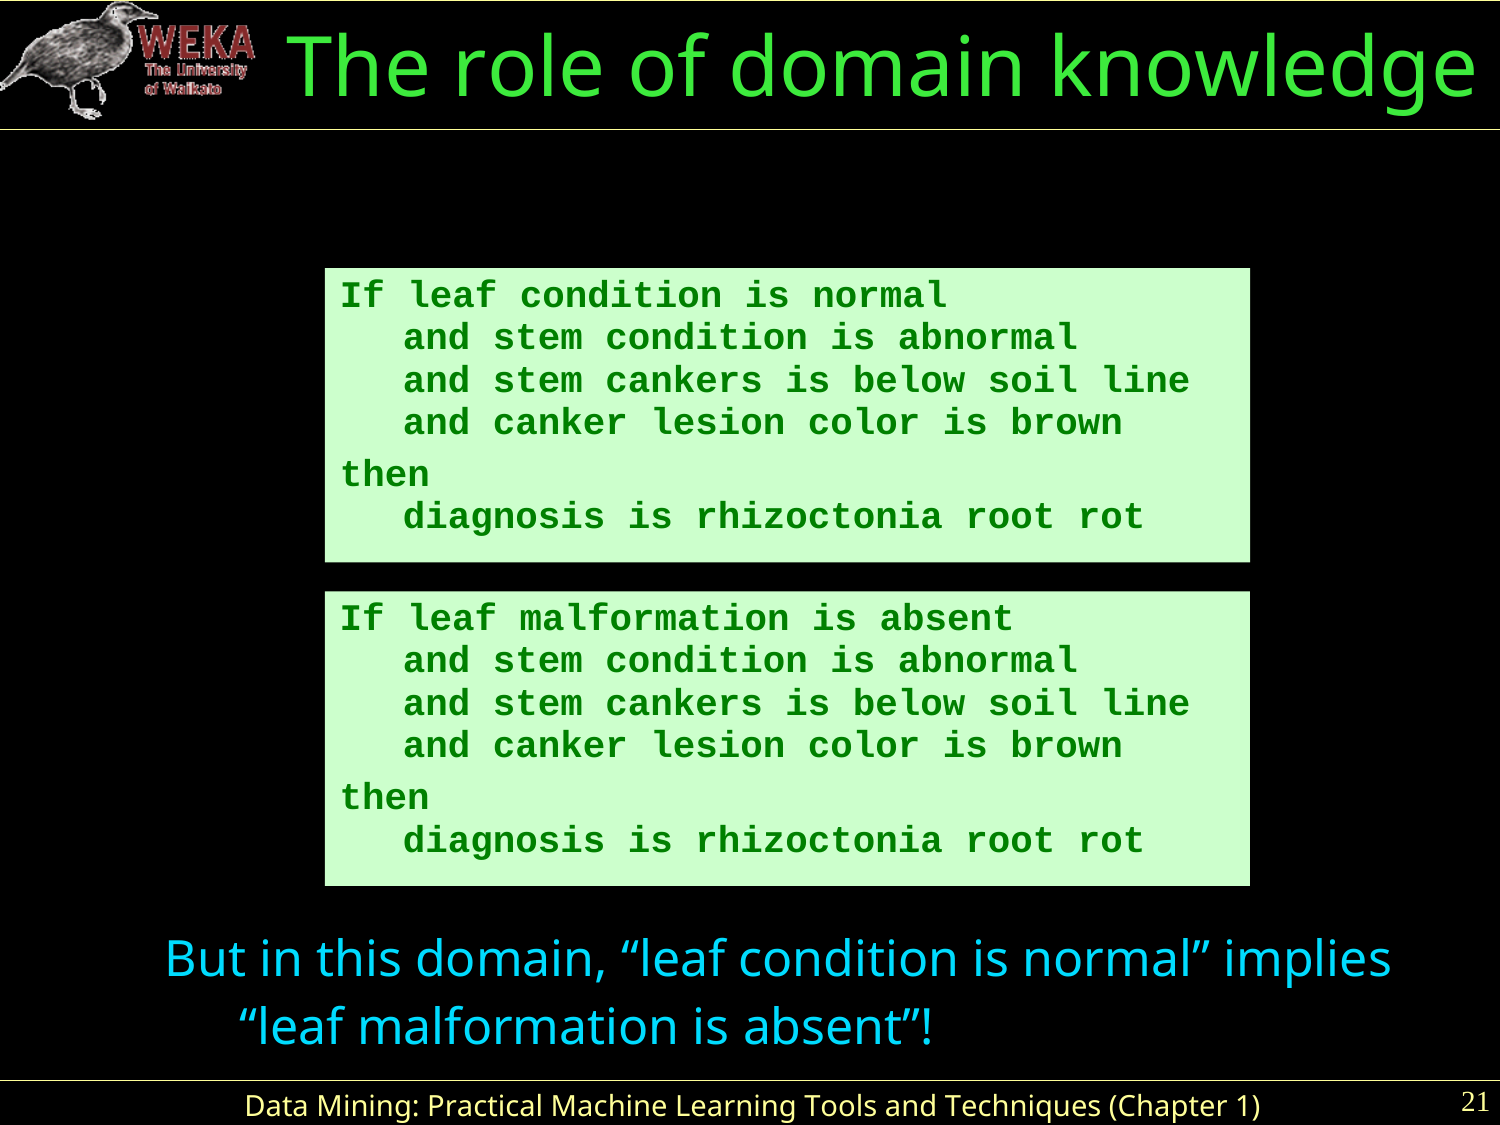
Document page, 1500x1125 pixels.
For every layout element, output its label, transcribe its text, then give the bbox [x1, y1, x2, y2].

title The role of domain knowledge [295, 0, 1486, 166]
text_box If leaf malformation is absent and stem condition is abnormal and stem cankers is below soil line and canker lesion color is brown then diagnosis is rhizoctonia root rot [324, 591, 1250, 886]
text_box If leaf condition is normal and stem condition is abnormal and stem cankers is below soil line and canker lesion color is brown then diagnosis is rhizoctonia root rot [324, 268, 1251, 563]
list But in this domain, “leaf condition is normal” implies “leaf malformation is absent”! [150, 915, 1500, 1063]
picture [0, 1, 266, 129]
